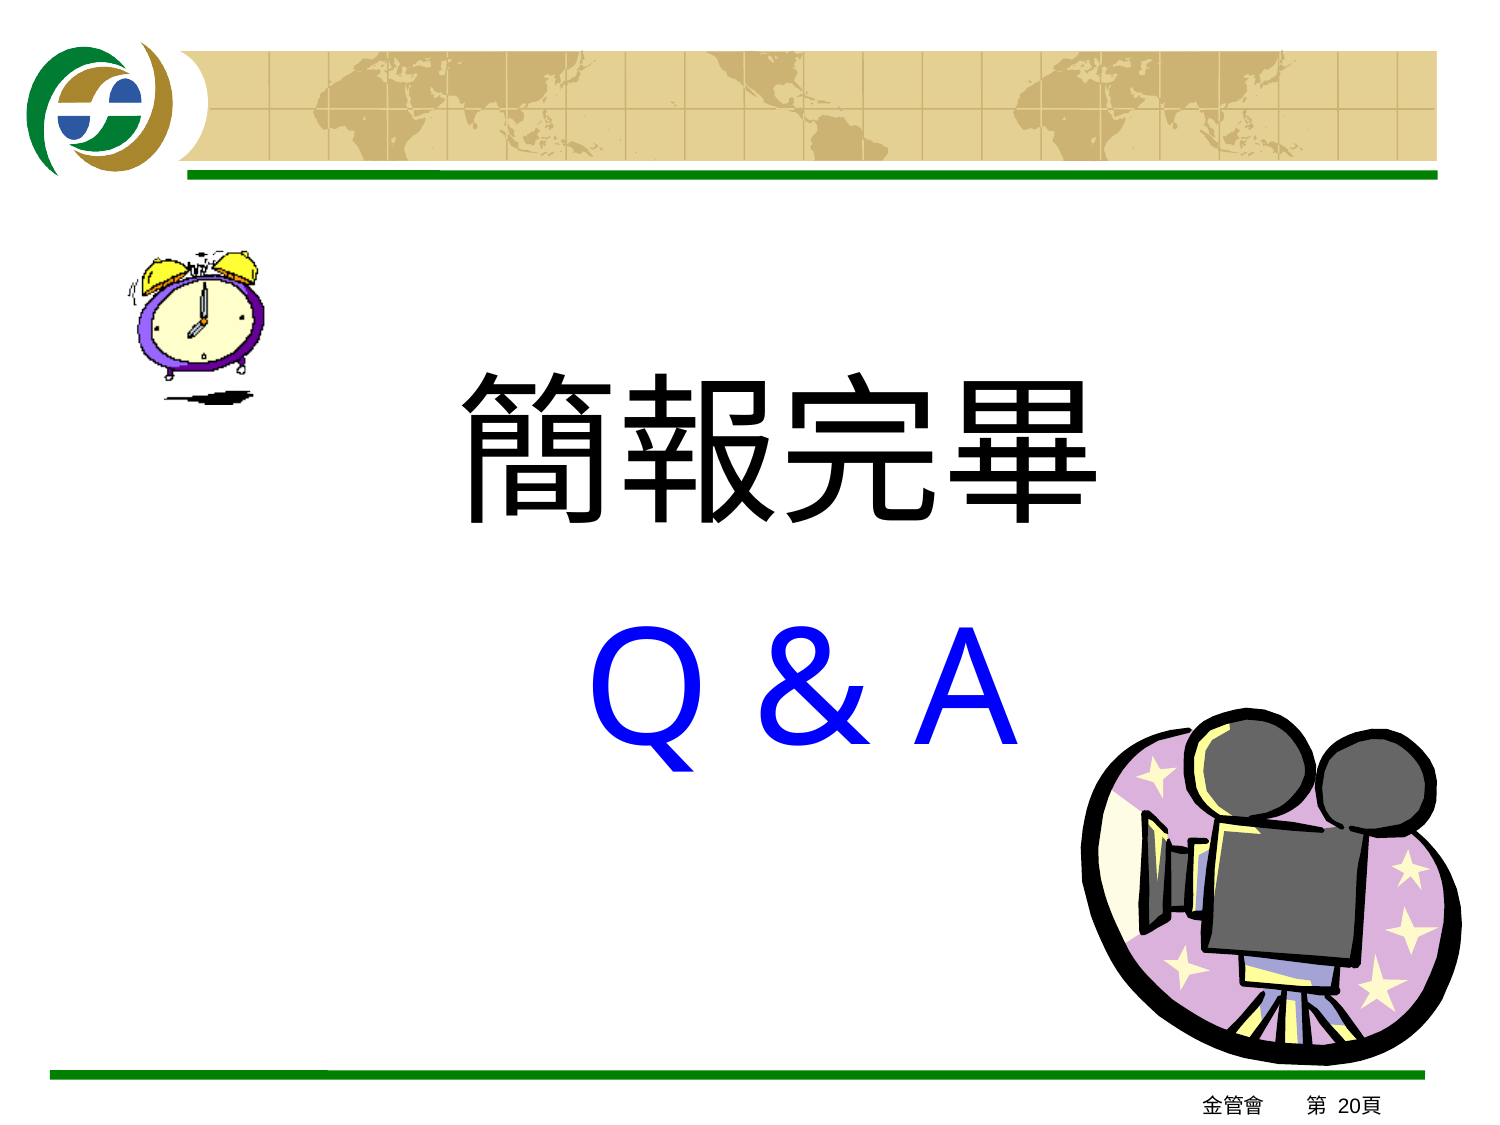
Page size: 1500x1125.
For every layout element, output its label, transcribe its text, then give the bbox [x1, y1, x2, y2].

list 簡報完畢 Q & A [76, 326, 1427, 799]
picture [24, 37, 175, 178]
picture [1080, 706, 1466, 1070]
picture [123, 243, 276, 405]
